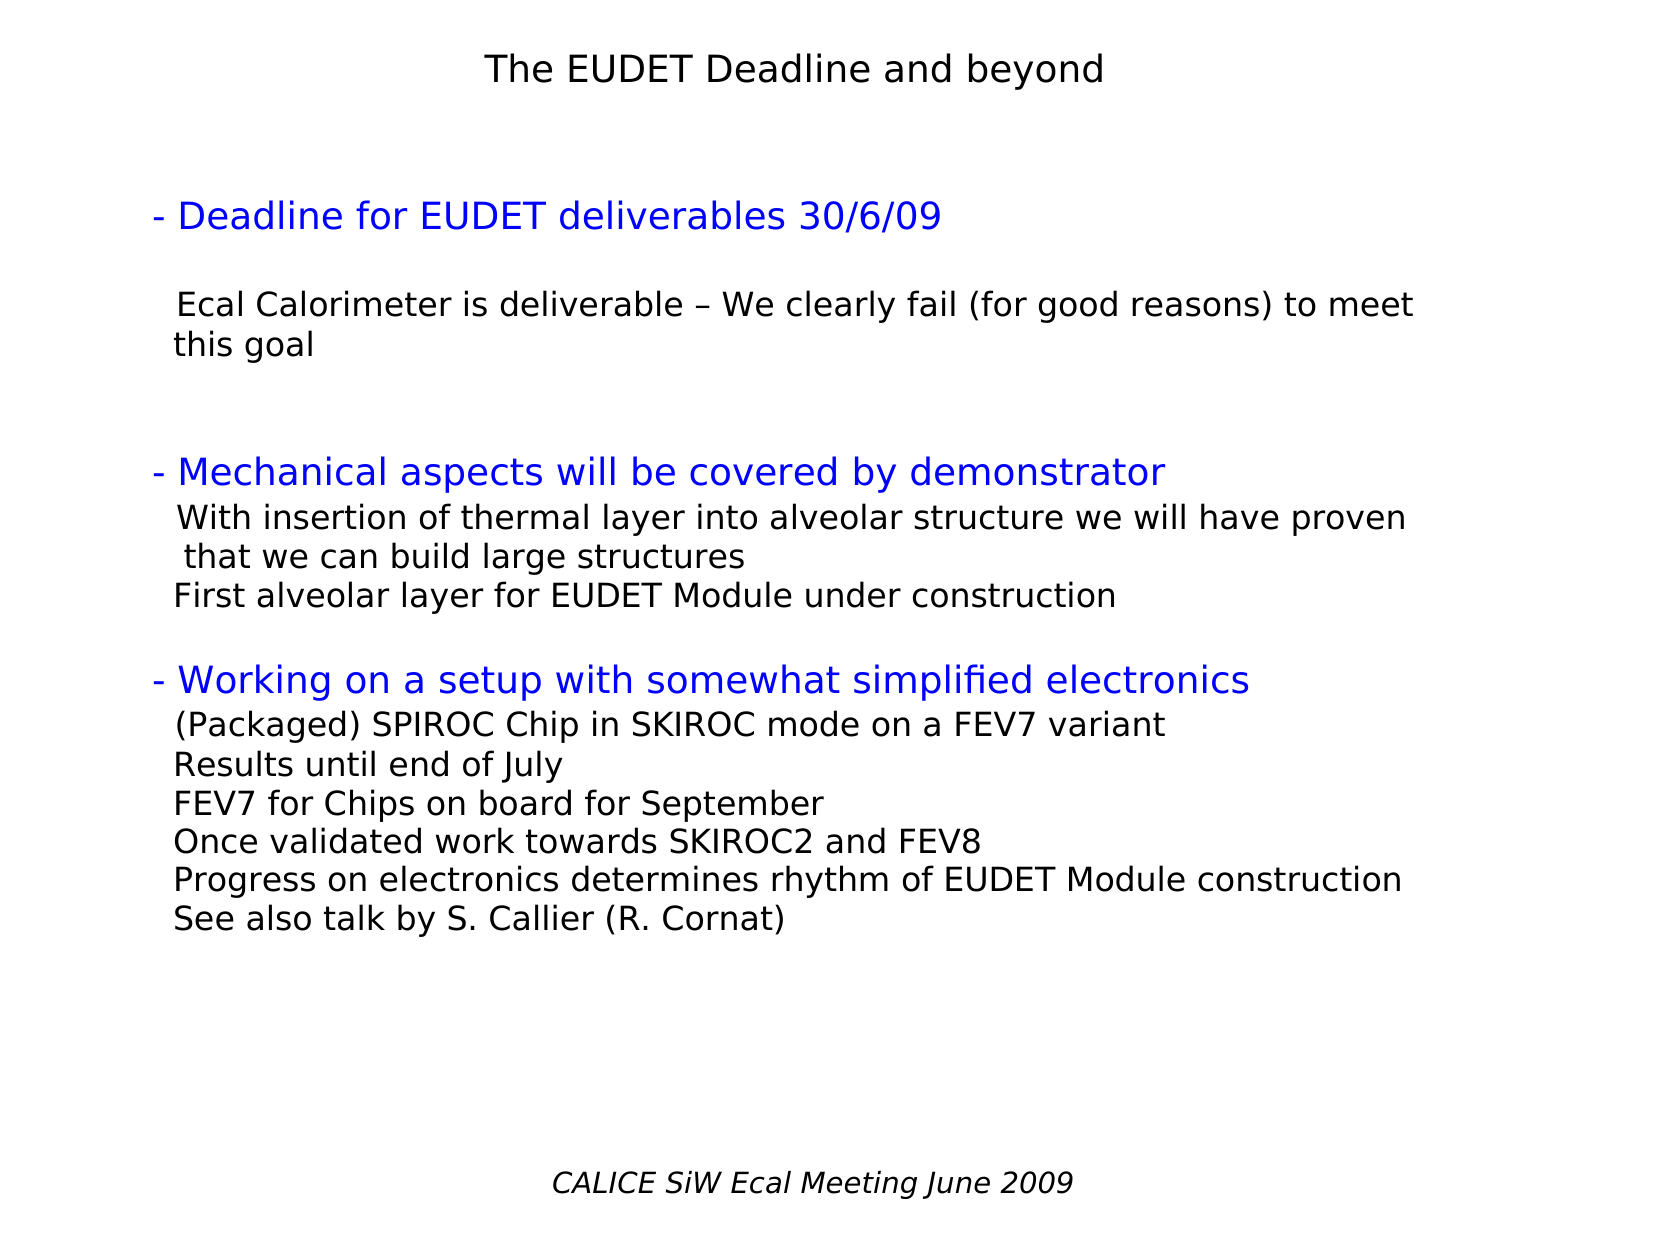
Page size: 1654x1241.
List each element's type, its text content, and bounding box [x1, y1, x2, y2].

text_box - Deadline for EUDET deliverables 30/6/09 Ecal Calorimeter is deliverable – We clearly fail (for good reasons) to meet this goal - Mechanical aspects will be covered by demonstrator With insertion of thermal layer into alveolar structure we will have proven that we can build large structures First alveolar layer for EUDET Module under construction - Working on a setup with somewhat simplified electronics (Packaged) SPIROC Chip in SKIROC mode on a FEV7 variant Results until end of July FEV7 for Chips on board for September Once validated work towards SKIROC2 and FEV8 Progress on electronics determines rhythm of EUDET Module construction See also talk by S. Callier (R. Cornat) [137, 187, 1405, 946]
text_box The EUDET Deadline and beyond [469, 40, 1119, 99]
